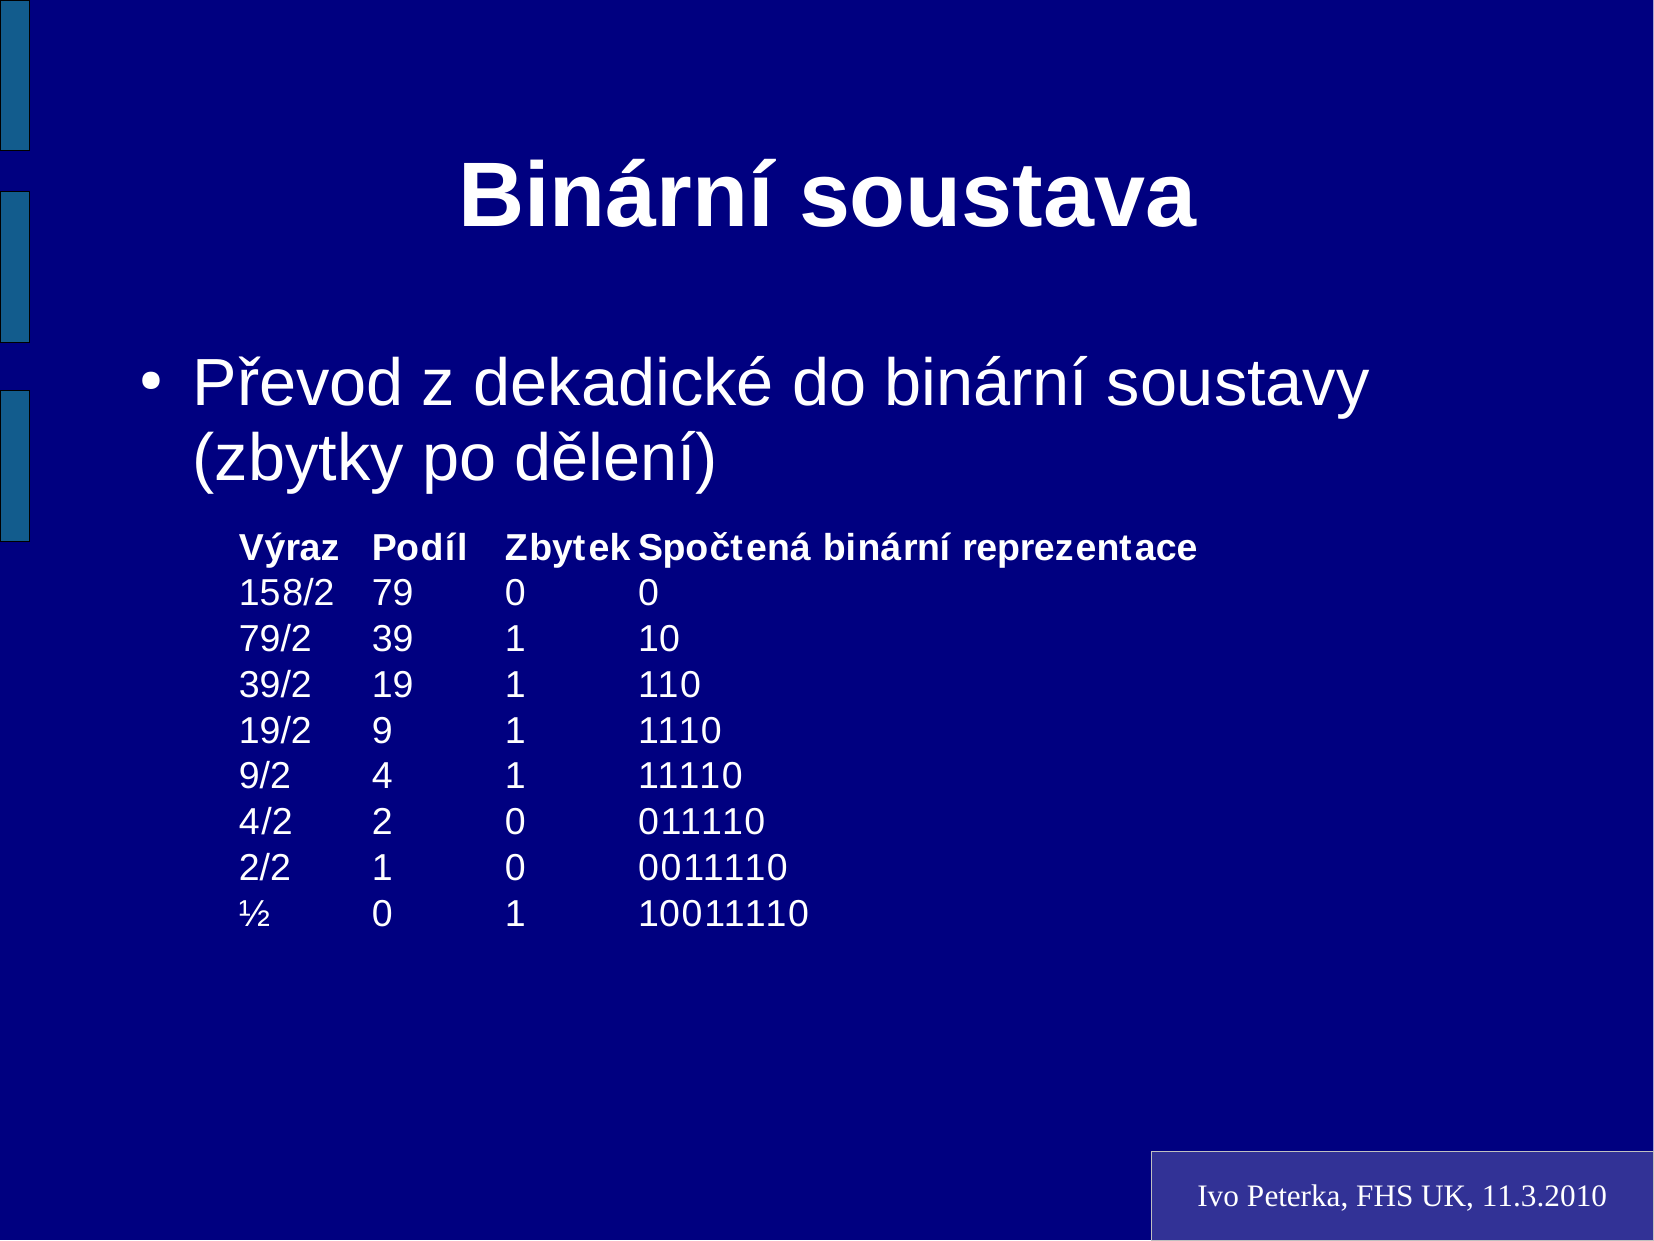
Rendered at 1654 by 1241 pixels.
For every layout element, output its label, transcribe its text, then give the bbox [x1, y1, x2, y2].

chart [236, 525, 1437, 1123]
title Binární soustava [121, 98, 1534, 291]
list Převod z dekadické do binární soustavy (zbytky po dělení) [121, 344, 1534, 1112]
